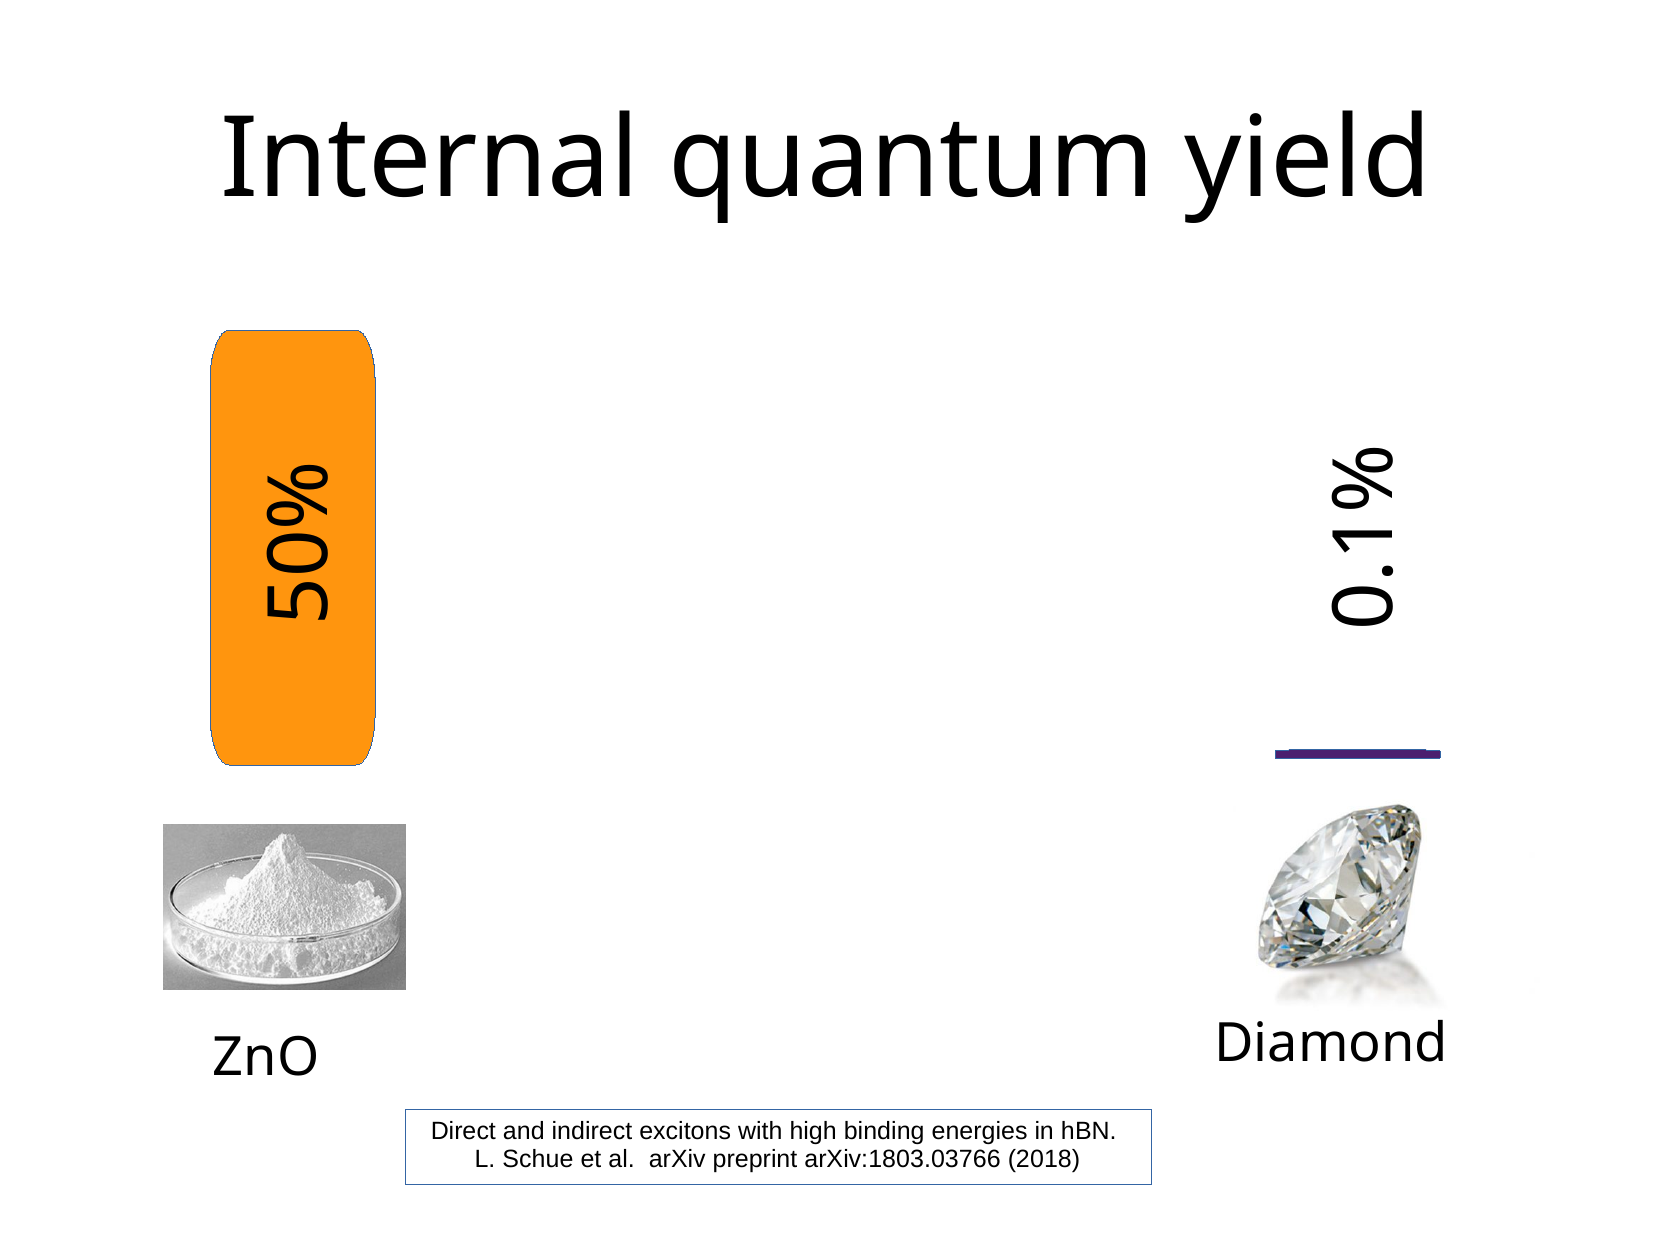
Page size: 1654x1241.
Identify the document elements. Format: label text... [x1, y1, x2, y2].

text_box Diamond [1192, 975, 1471, 1107]
text_box [1275, 749, 1441, 759]
text_box Direct and indirect excitons with high binding energies in hBN. L. Schue et al. arXiv preprint arXiv:1803.03766 (2018) [405, 1109, 1152, 1185]
text_box 50% [240, 411, 352, 676]
title Internal quantum yield [82, 49, 1571, 257]
picture [163, 824, 406, 990]
text_box ZnO [180, 989, 353, 1121]
text_box 0.1% [1305, 405, 1417, 669]
text_box [210, 330, 376, 766]
picture [1097, 749, 1591, 1028]
